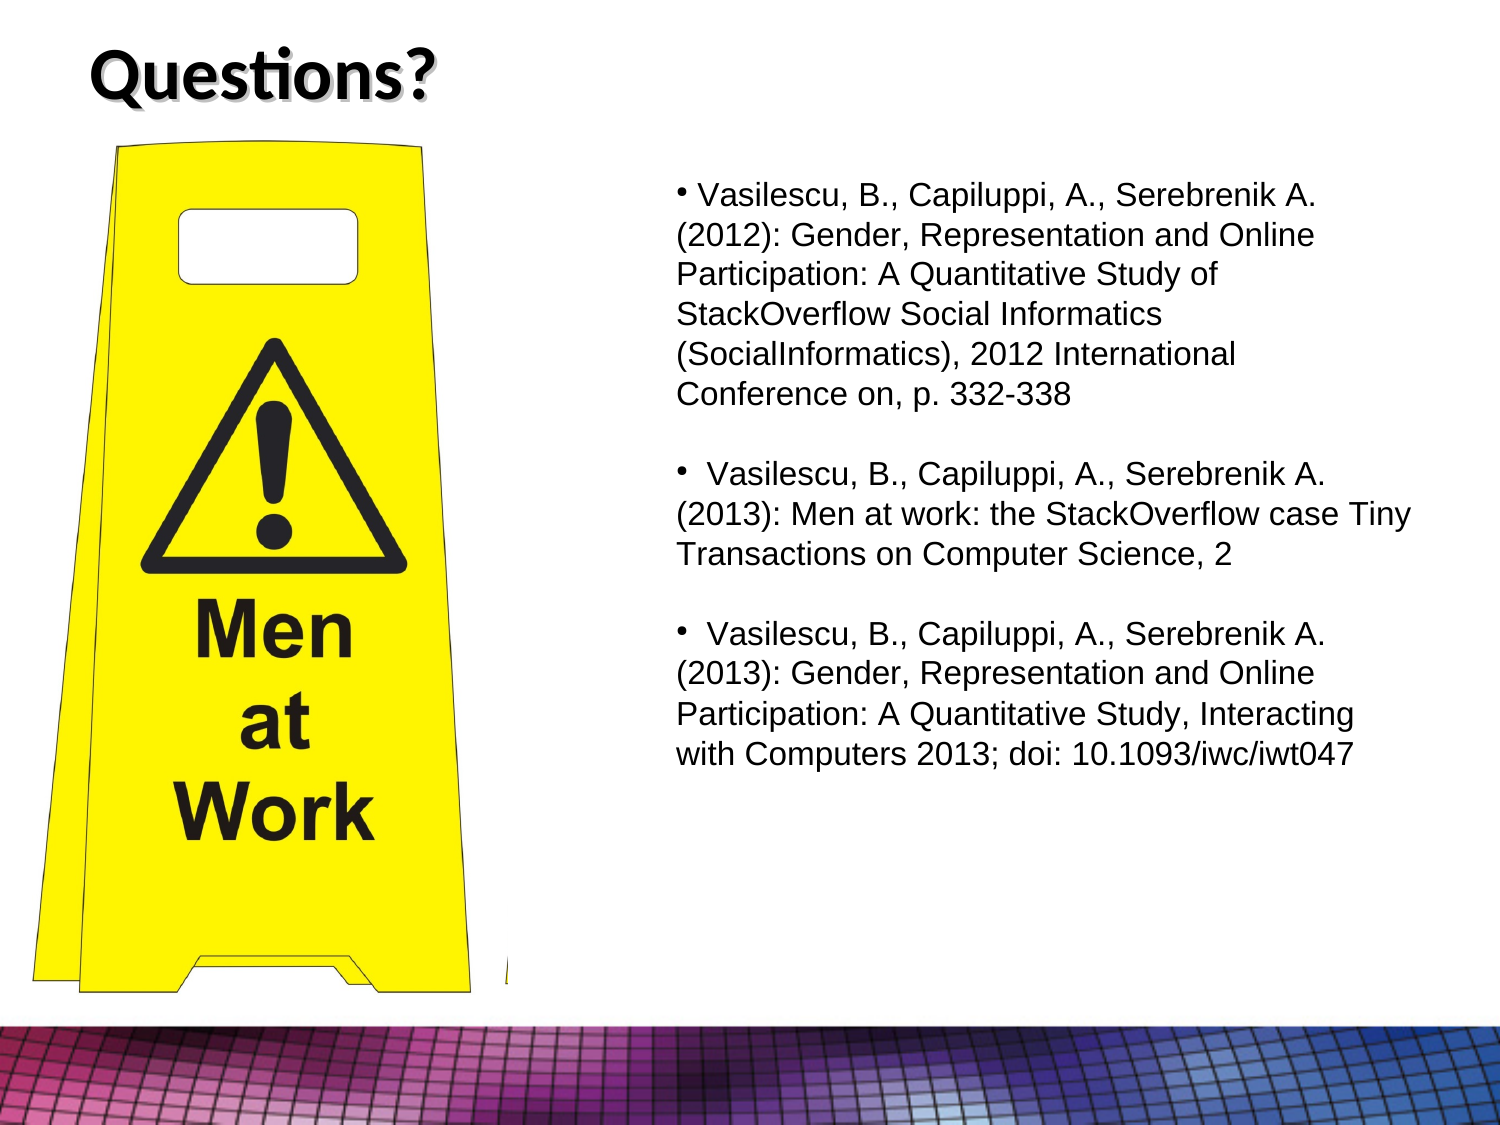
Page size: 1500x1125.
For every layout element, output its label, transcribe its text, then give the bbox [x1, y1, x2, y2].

picture [0, 0, 1500, 1125]
text_box Vasilescu, B., Capiluppi, A., Serebrenik A. (2012): Gender, Representation and Online Participation: A Quantitative Study of StackOverflow Social Informatics (SocialInformatics), 2012 International Conference on, p. 332-338 Vasilescu, B., Capiluppi, A., Serebrenik A. (2013): Men at work: the StackOverflow case Tiny Transactions on Computer Science, 2 Vasilescu, B., Capiluppi, A., Serebrenik A. (2013): Gender, Representation and Online Participation: A Quantitative Study, Interacting with Computers 2013; doi: 10.1093/iwc/iwt047 [661, 165, 1430, 779]
title Questions? [75, 16, 1426, 123]
